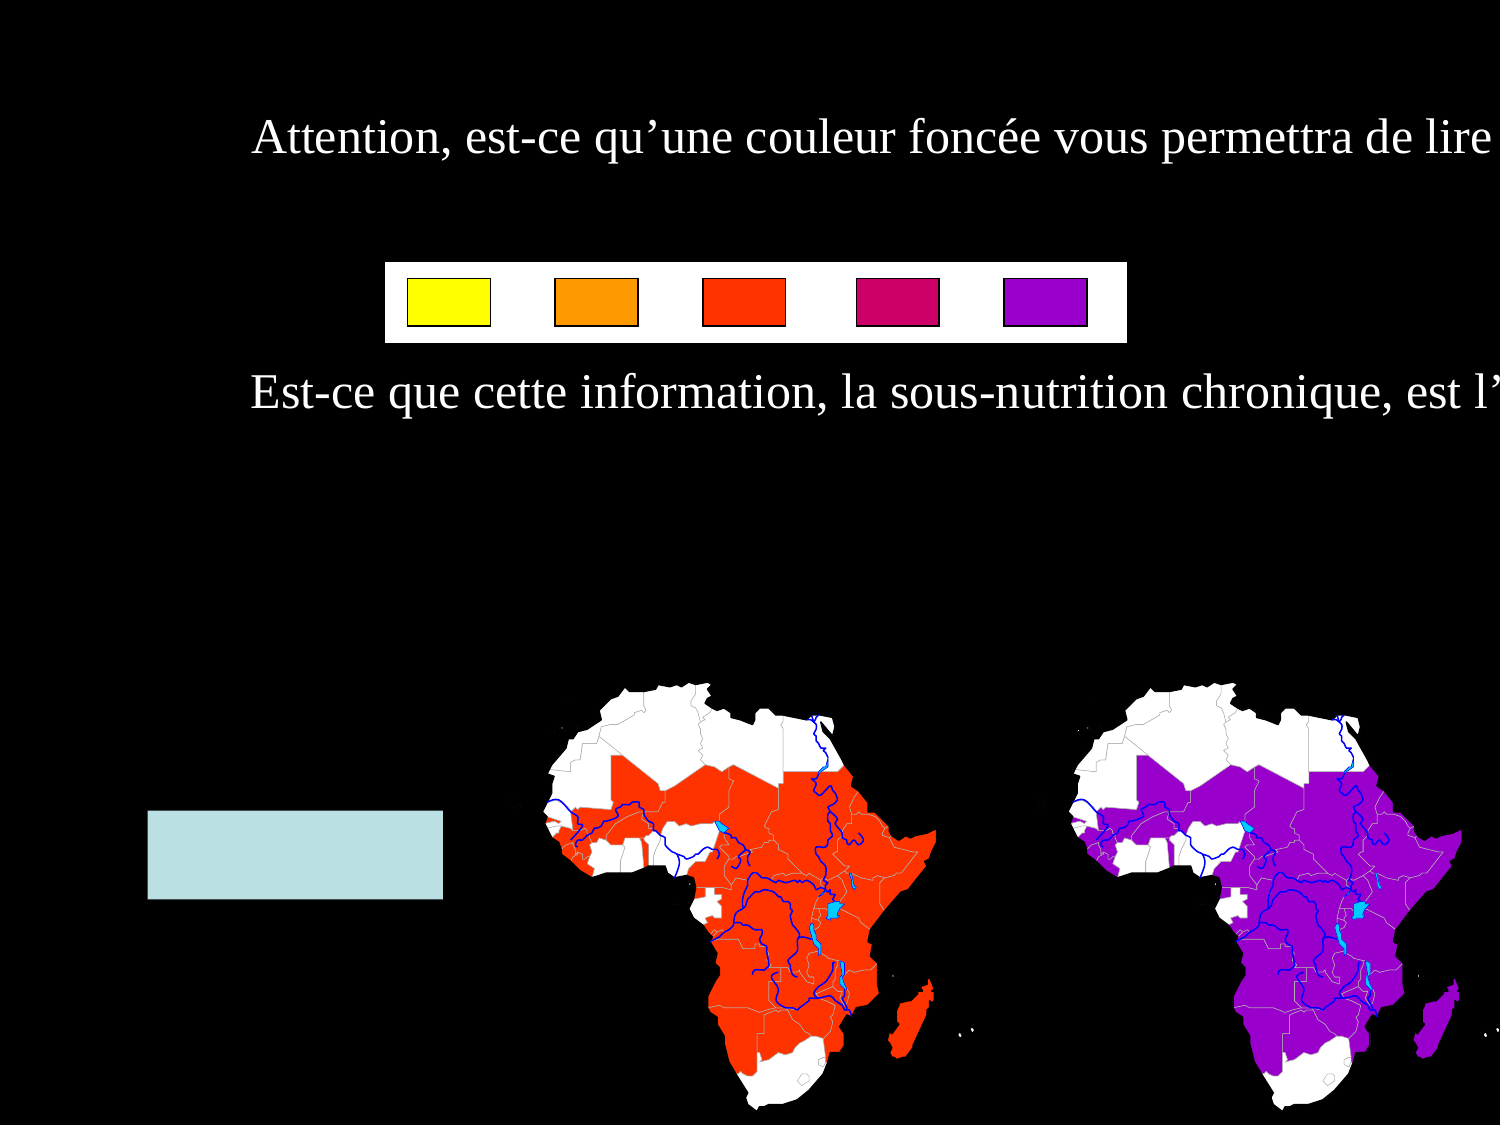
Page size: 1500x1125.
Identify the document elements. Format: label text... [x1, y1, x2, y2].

text_box [147, 810, 443, 900]
text_box [1414, 980, 1459, 1058]
text_box [383, 261, 1128, 344]
text_box Attention, est-ce qu’une couleur foncée vous permettra de lire les autres informations de la carte ? [236, 101, 1500, 173]
text_box [887, 977, 935, 1060]
text_box Est-ce que cette information, la sous-nutrition chronique, est l’information LA PLUS (indication hiérarchique) critique ? [236, 356, 1500, 428]
text_box [1070, 684, 1461, 1109]
text_box [544, 684, 935, 1109]
